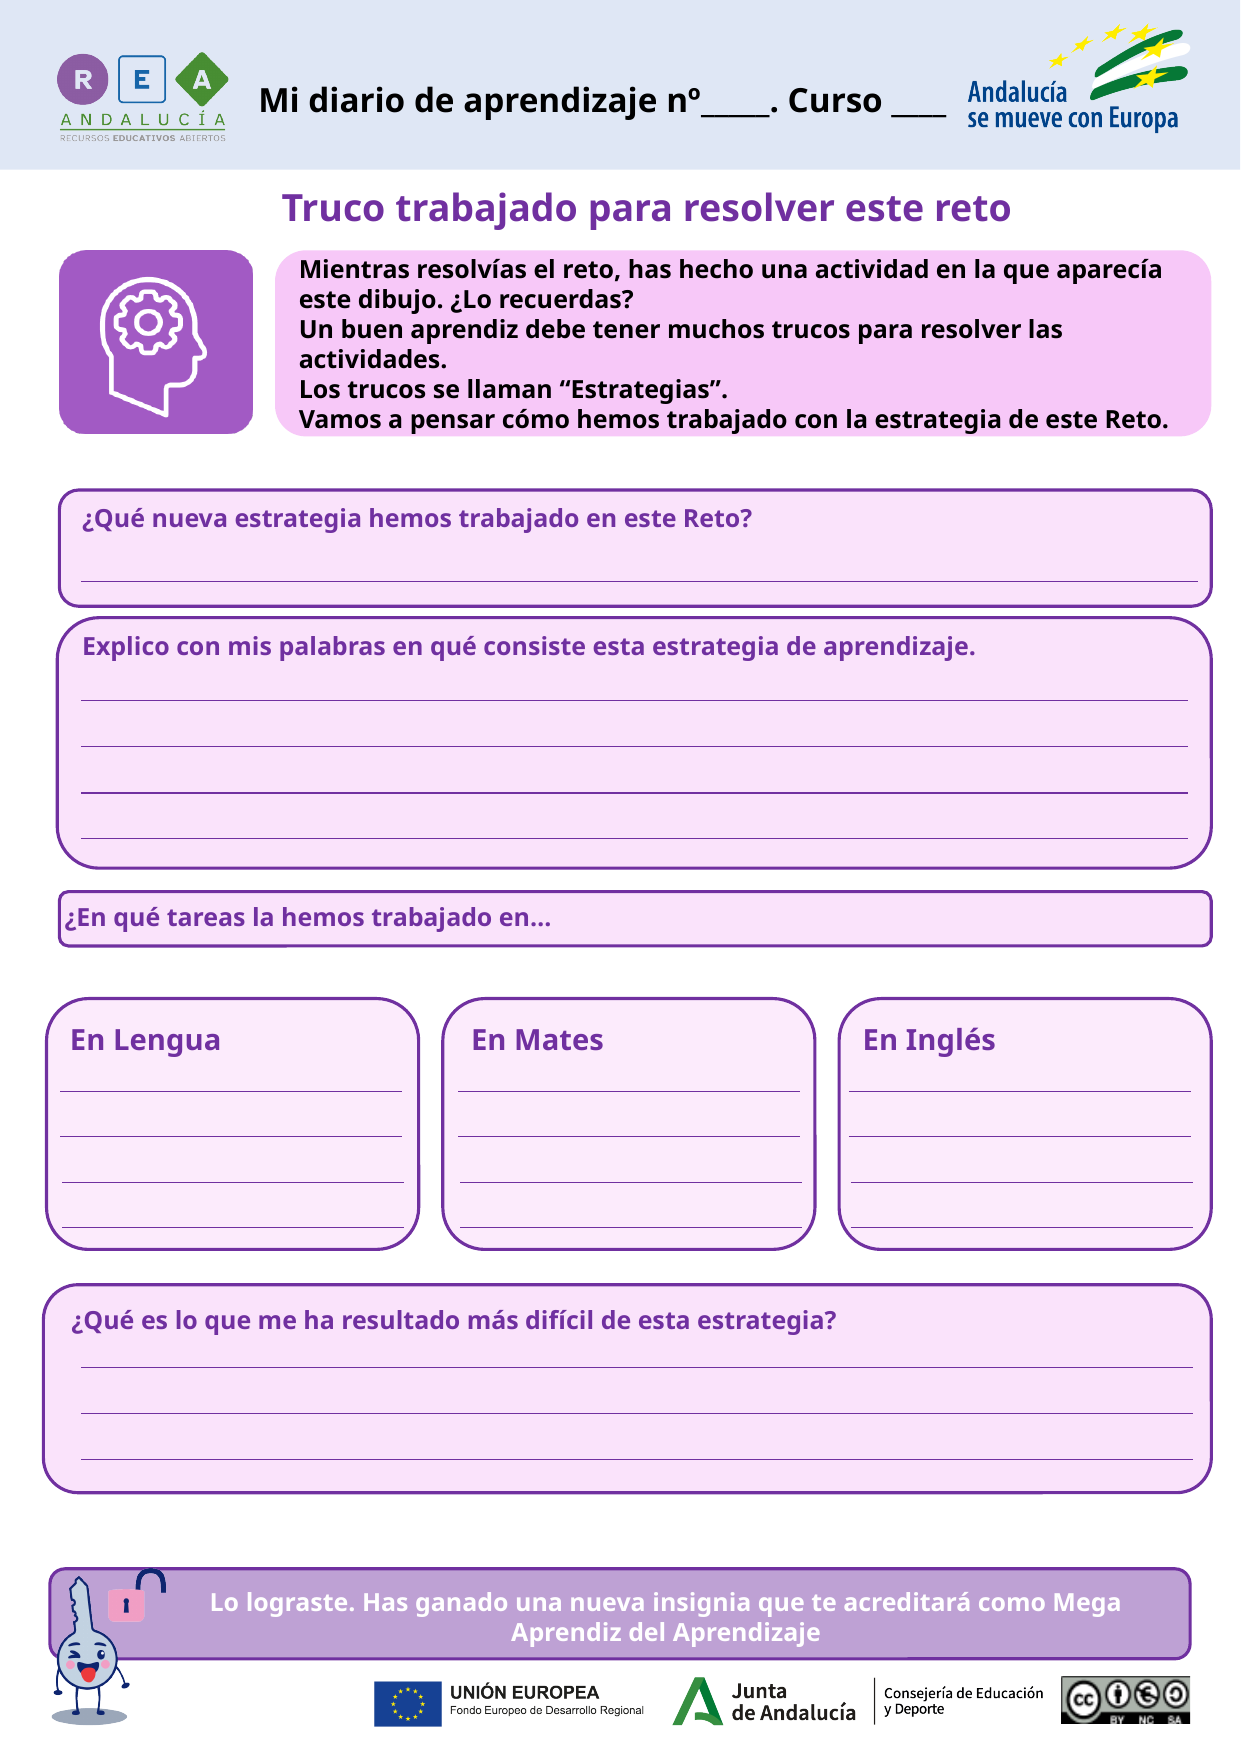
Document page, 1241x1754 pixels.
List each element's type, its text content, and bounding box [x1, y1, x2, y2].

text_box [839, 998, 1212, 1250]
text_box ¿Qué es lo que me ha resultado más difícil de esta estrategia? [56, 1296, 853, 1342]
text_box [59, 891, 1212, 946]
text_box En Mates [456, 1013, 622, 1064]
text_box Explico con mis palabras en qué consiste esta estrategia de aprendizaje. [67, 623, 1173, 668]
picture [11, 1553, 193, 1735]
text_box [0, 0, 1241, 170]
text_box Mi diario de aprendizaje nº_____. Curso ____ [243, 71, 961, 127]
text_box Lo lograste. Has ganado una nueva insignia que te acreditará como Mega Aprendiz del Aprendizaje [193, 1579, 1185, 1636]
text_box Truco trabajado para resolver este reto [266, 176, 1028, 236]
text_box [43, 1284, 1212, 1493]
text_box [193, 1568, 1191, 1659]
text_box [59, 489, 1212, 607]
text_box [46, 998, 419, 1250]
text_box En Lengua [55, 1013, 237, 1064]
text_box Mientras resolvías el reto, has hecho una actividad en la que aparecía este dibujo. ¿Lo recuerdas? Un buen aprendiz debe tener muchos trucos para resolver las actividades. Los trucos se llaman “Estrategias”. Vamos a pensar cómo hemos trabajado con la estrategia de este Reto. [275, 250, 1212, 437]
text_box [57, 617, 1212, 869]
text_box [442, 998, 815, 1250]
picture [59, 250, 253, 434]
picture [961, 21, 1197, 139]
text_box ¿Qué nueva estrategia hemos trabajado en este Reto? [67, 495, 824, 540]
picture [43, 47, 242, 146]
text_box ¿En qué tareas la hemos trabajado en… [49, 894, 806, 939]
picture [353, 1652, 1191, 1740]
text_box En Inglés [847, 1013, 1019, 1064]
